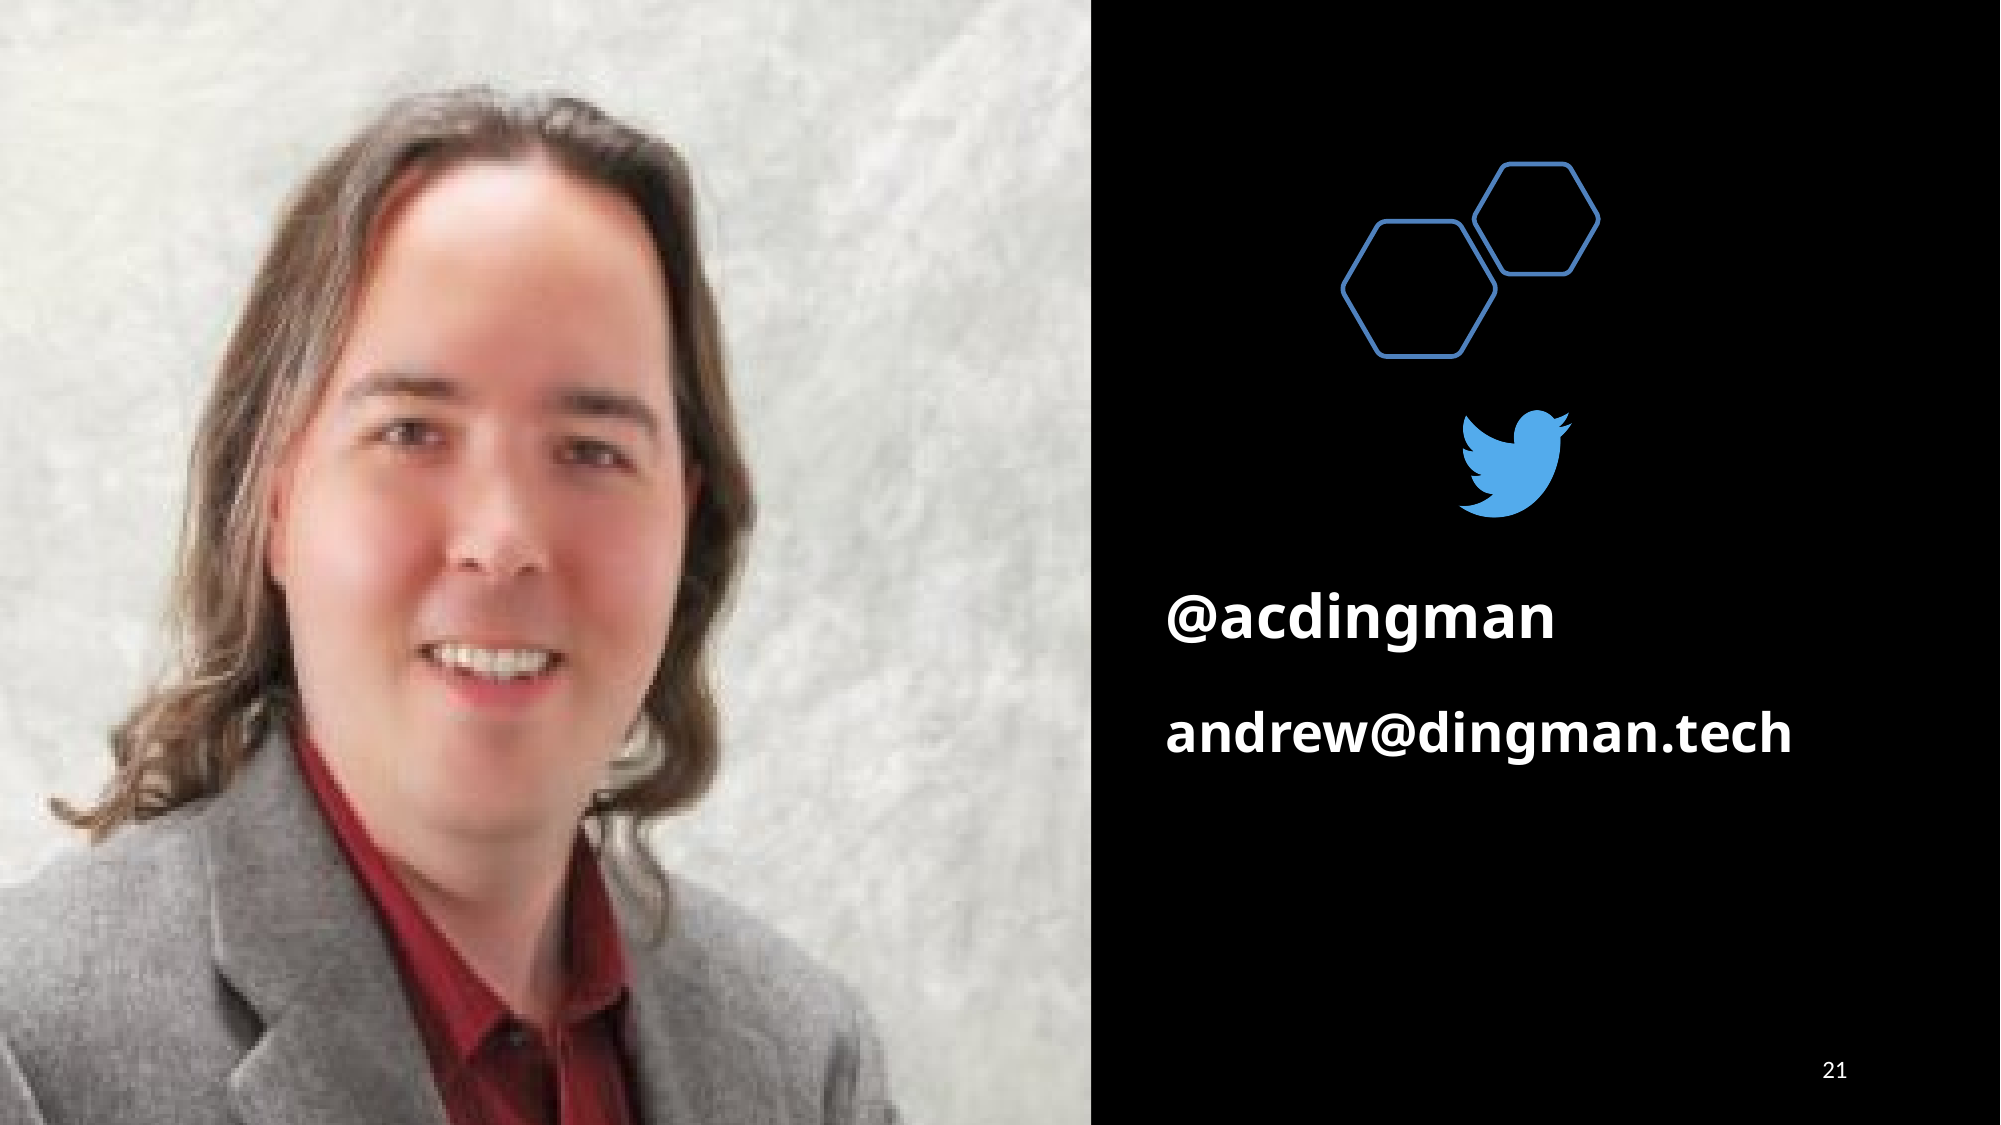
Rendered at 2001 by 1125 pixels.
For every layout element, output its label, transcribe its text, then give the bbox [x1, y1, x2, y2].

text_box <number> [1747, 1042, 1863, 1103]
picture [1430, 367, 1599, 563]
text_box @acdingman andrew@dingman.tech [1150, 398, 1939, 835]
picture [0, 0, 1092, 1125]
